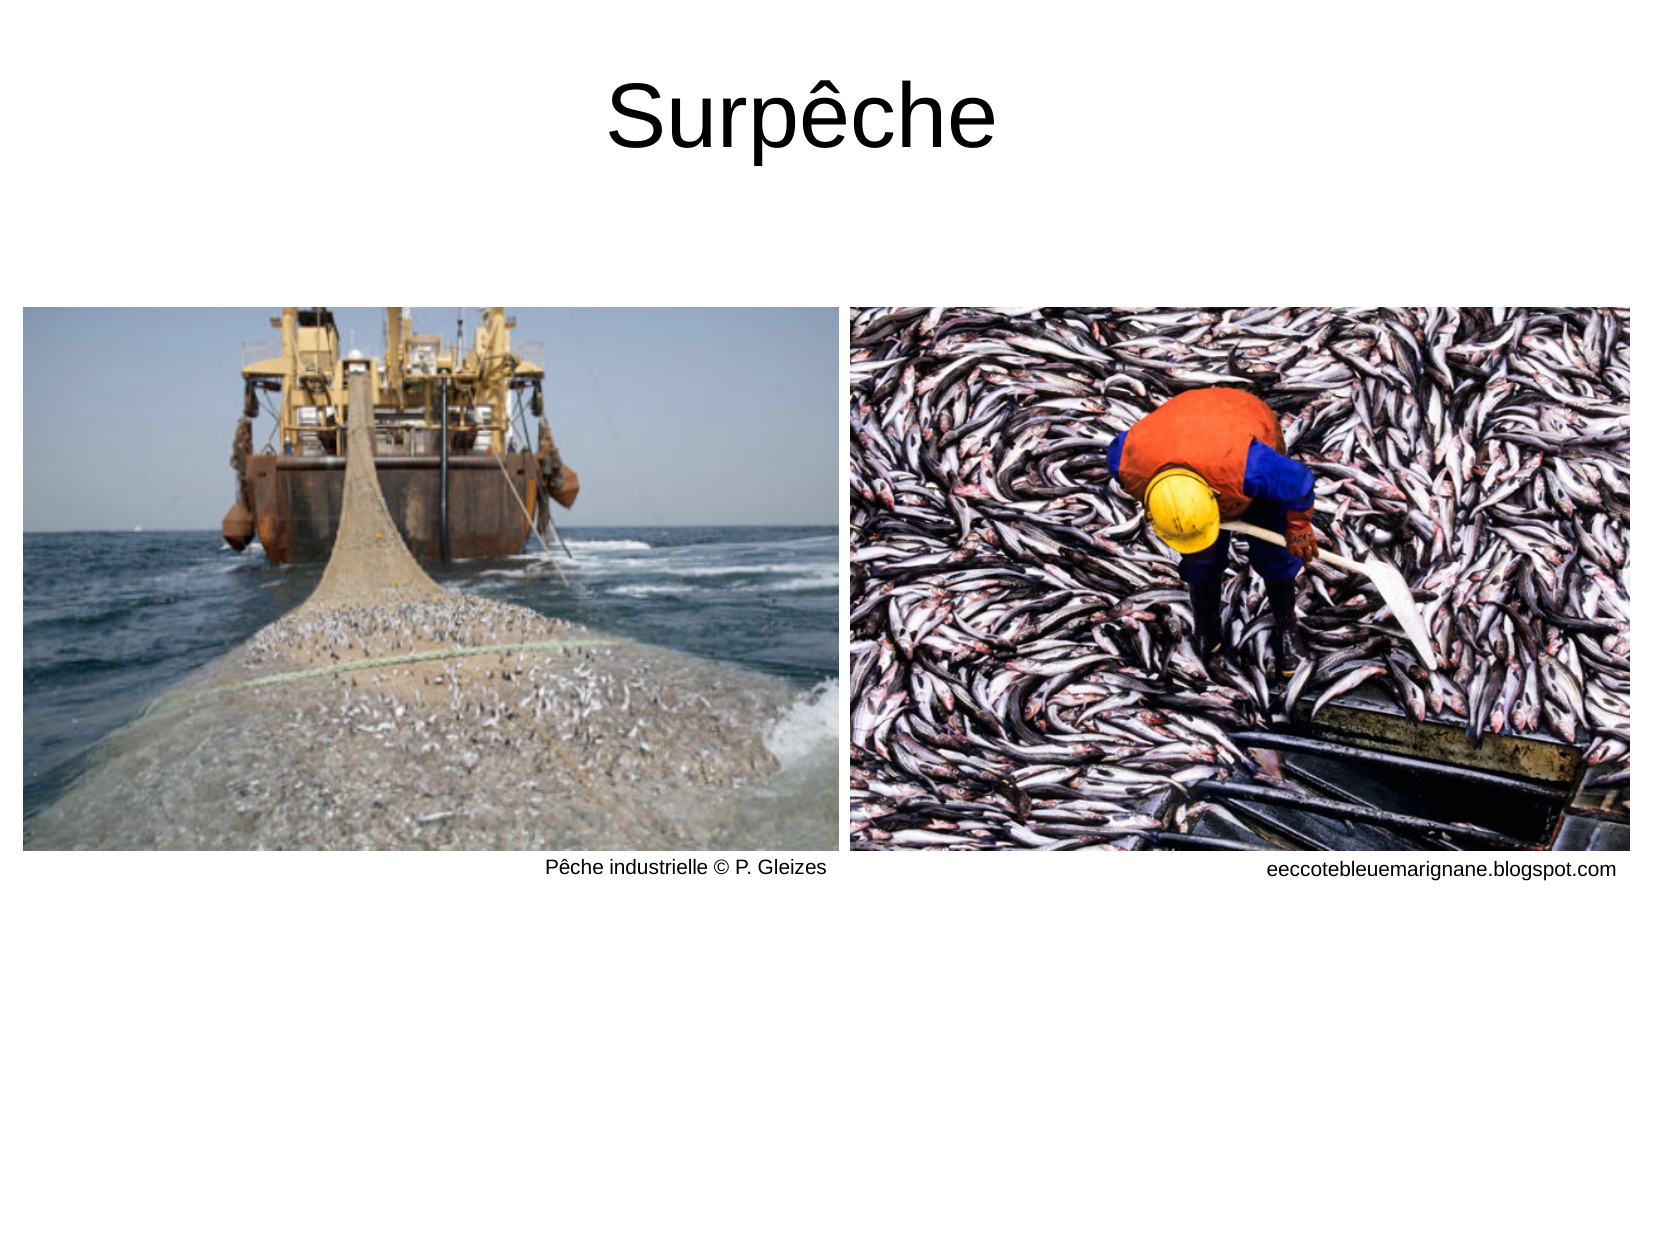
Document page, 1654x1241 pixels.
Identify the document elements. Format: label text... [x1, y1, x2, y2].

text_box eeccotebleuemarignane.blogspot.com [1251, 850, 1642, 908]
title Surpêche [70, 11, 1560, 219]
picture [850, 307, 1630, 851]
picture [23, 307, 839, 851]
text_box Pêche industrielle © P. Gleizes [530, 848, 885, 910]
